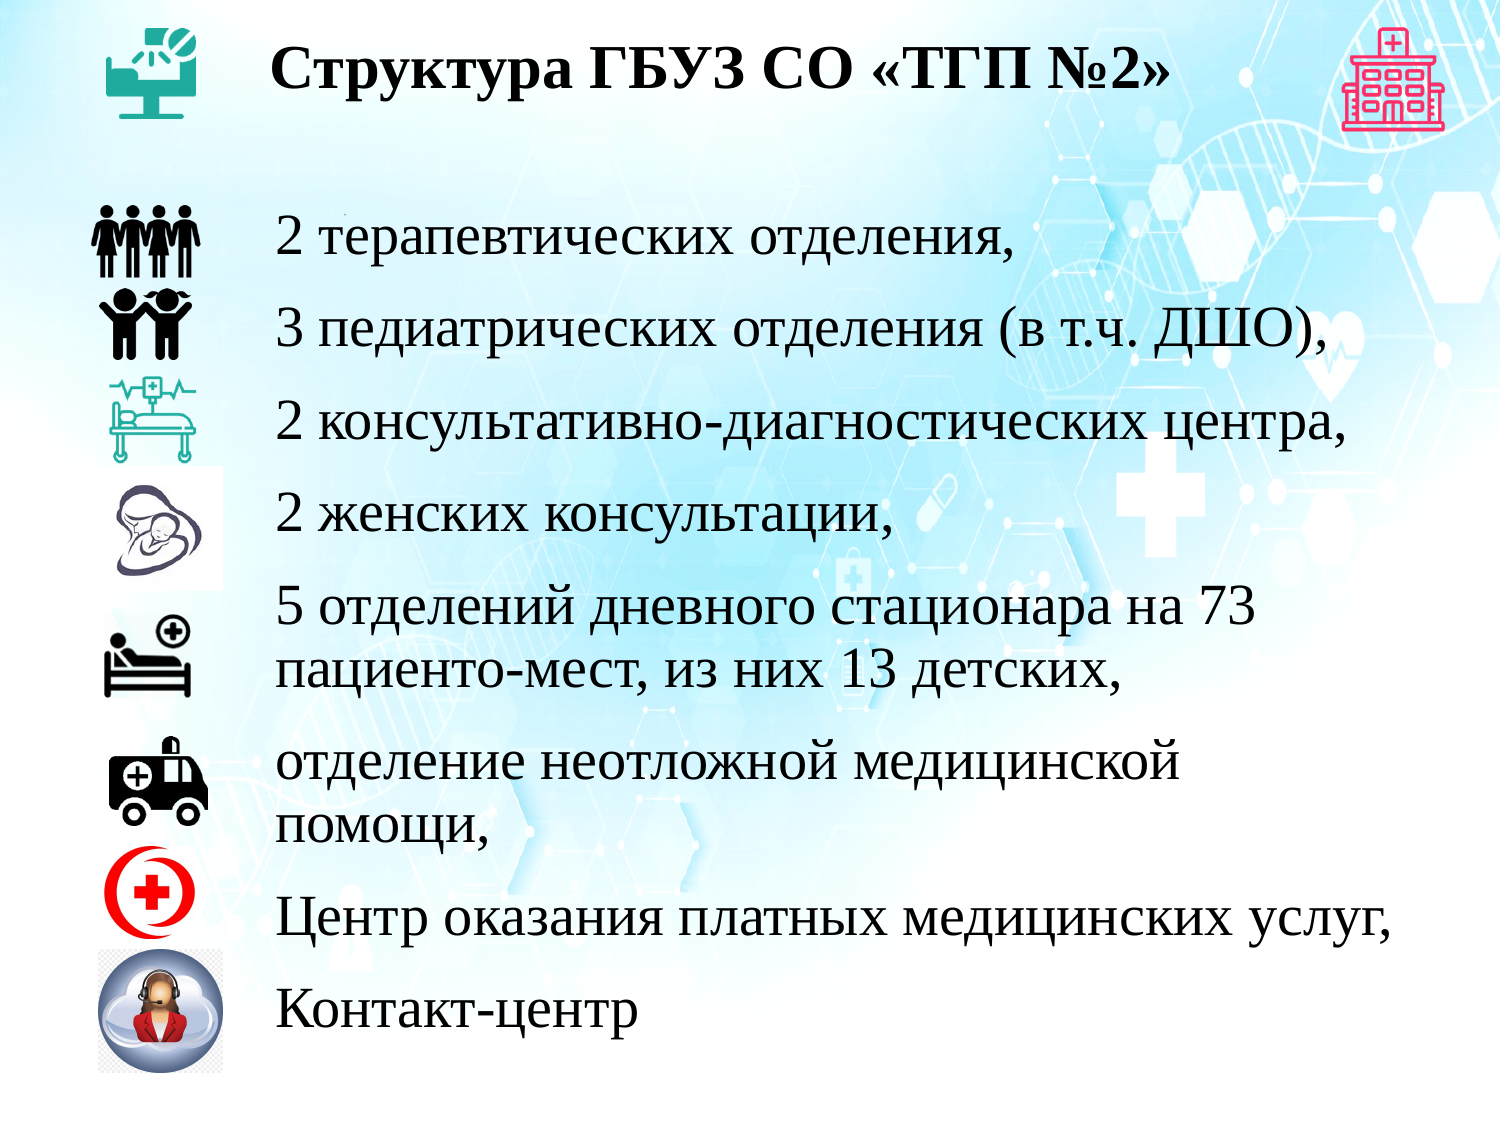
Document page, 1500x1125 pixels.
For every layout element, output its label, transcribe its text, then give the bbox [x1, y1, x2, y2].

subtitle 2 терапевтических отделения, 3 педиатрических отделения (в т.ч. ДШО), 2 консультативно-диагностических центра, 2 женских консультации, 5 отделений дневного стационара на 73 пациенто-мест, из них 13 детских, отделение неотложной медицинской помощи, Центр оказания платных медицинских услуг, Контакт-центр [260, 126, 1411, 1125]
picture [0, 0, 1500, 1125]
title Структура ГБУЗ СО «ТГП №2» [83, 26, 1321, 110]
